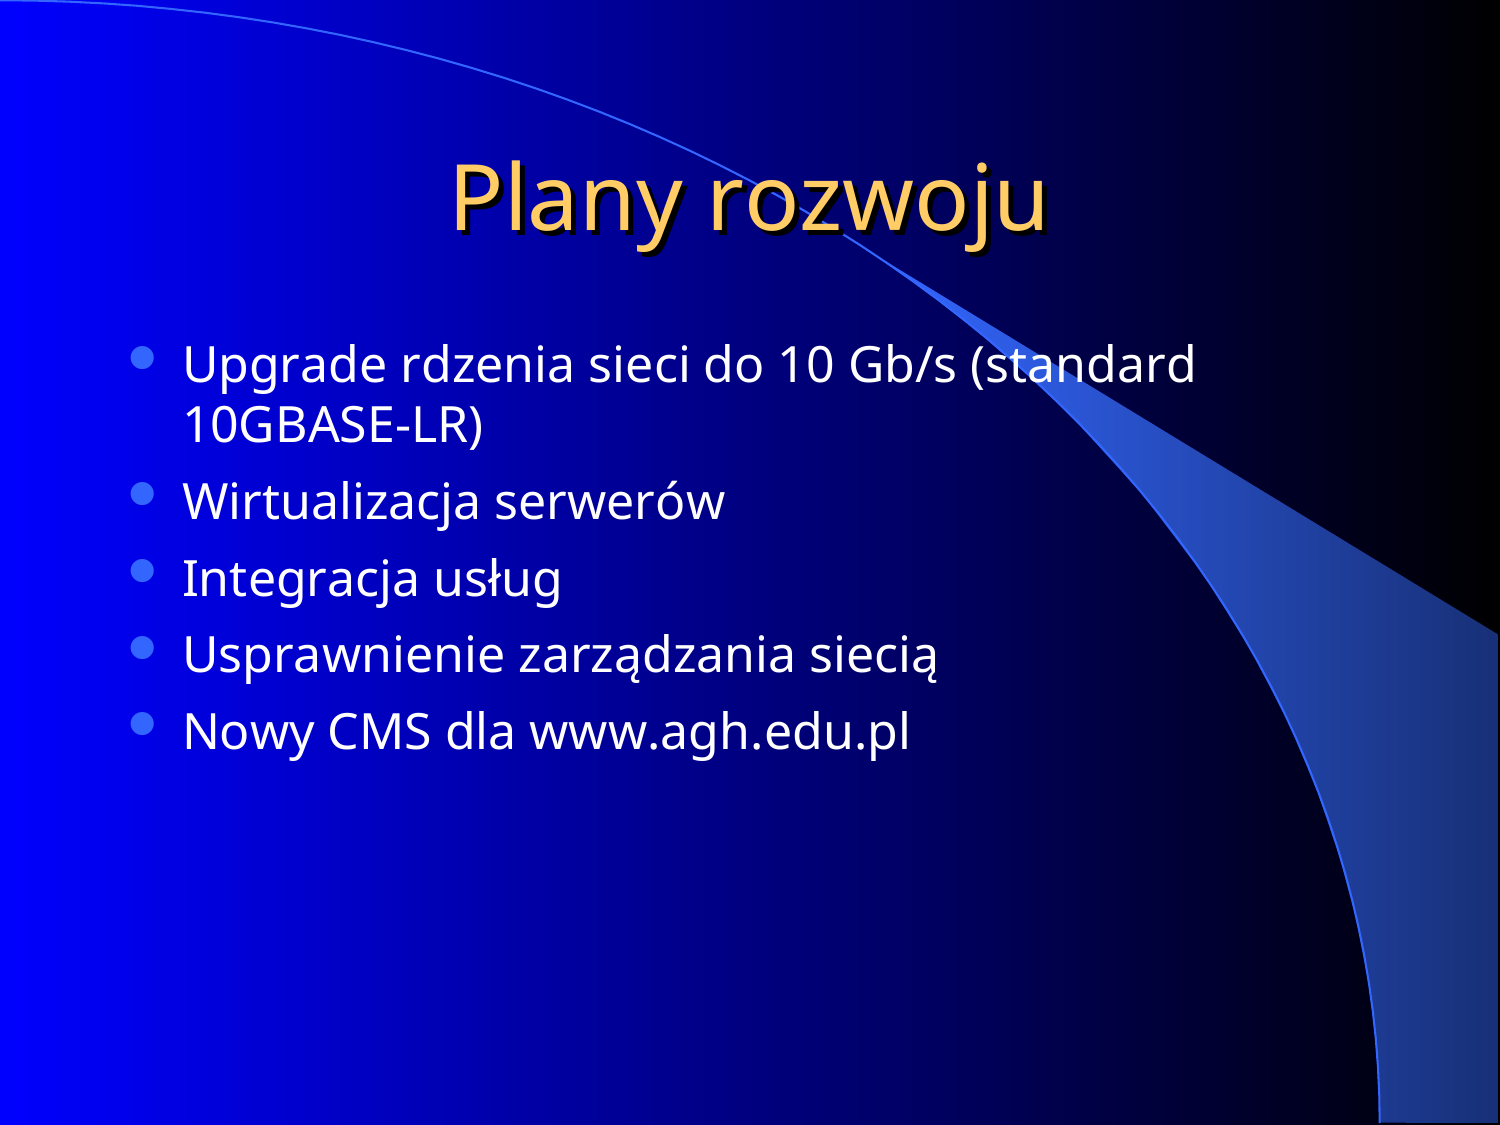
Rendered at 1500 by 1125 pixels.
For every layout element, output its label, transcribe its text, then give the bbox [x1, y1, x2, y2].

title Plany rozwoju [112, 99, 1388, 288]
list Upgrade rdzenia sieci do 10 Gb/s (standard 10GBASE-LR) Wirtualizacja serwerów Integracja usług Usprawnienie zarządzania siecią Nowy CMS dla www.agh.edu.pl [112, 324, 1388, 1000]
